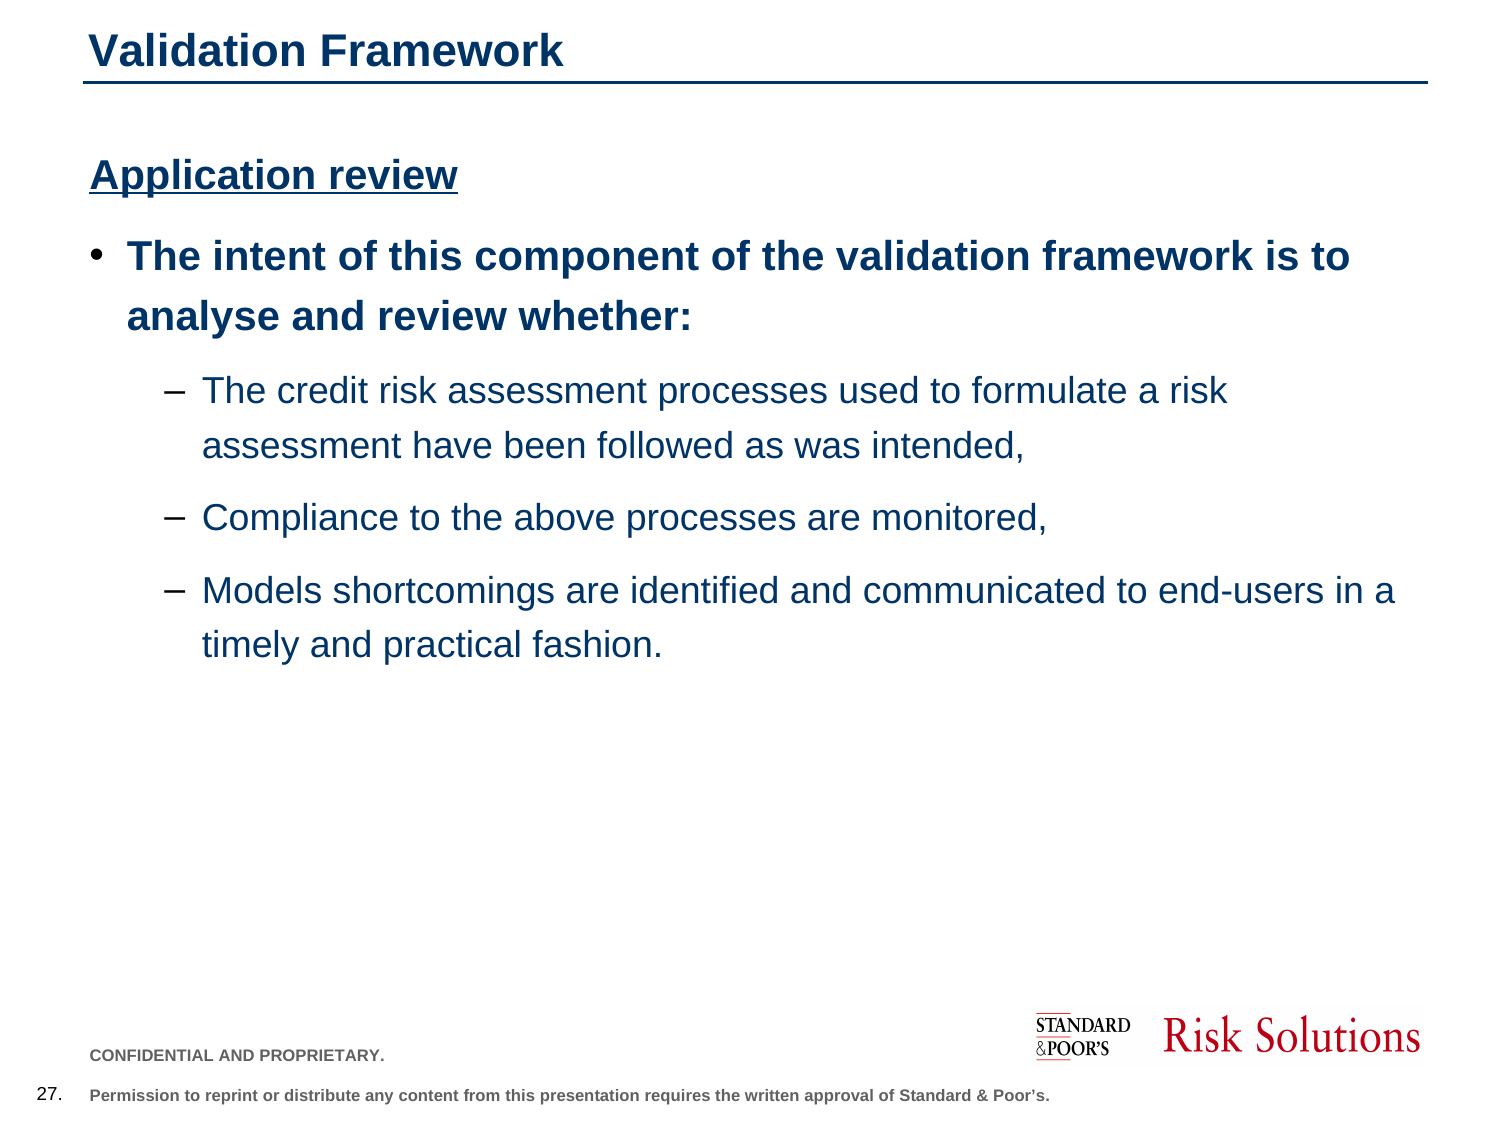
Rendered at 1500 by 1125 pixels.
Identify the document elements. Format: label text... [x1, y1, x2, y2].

picture [1029, 1004, 1424, 1067]
list Application review The intent of this component of the validation framework is to analyse and review whether: The credit risk assessment processes used to formulate a risk assessment have been followed as was intended, Compliance to the above processes are monitored, Models shortcomings are identified and communicated to end-users in a timely and practical fashion. [74, 130, 1426, 982]
title Validation Framework [73, 8, 1429, 85]
